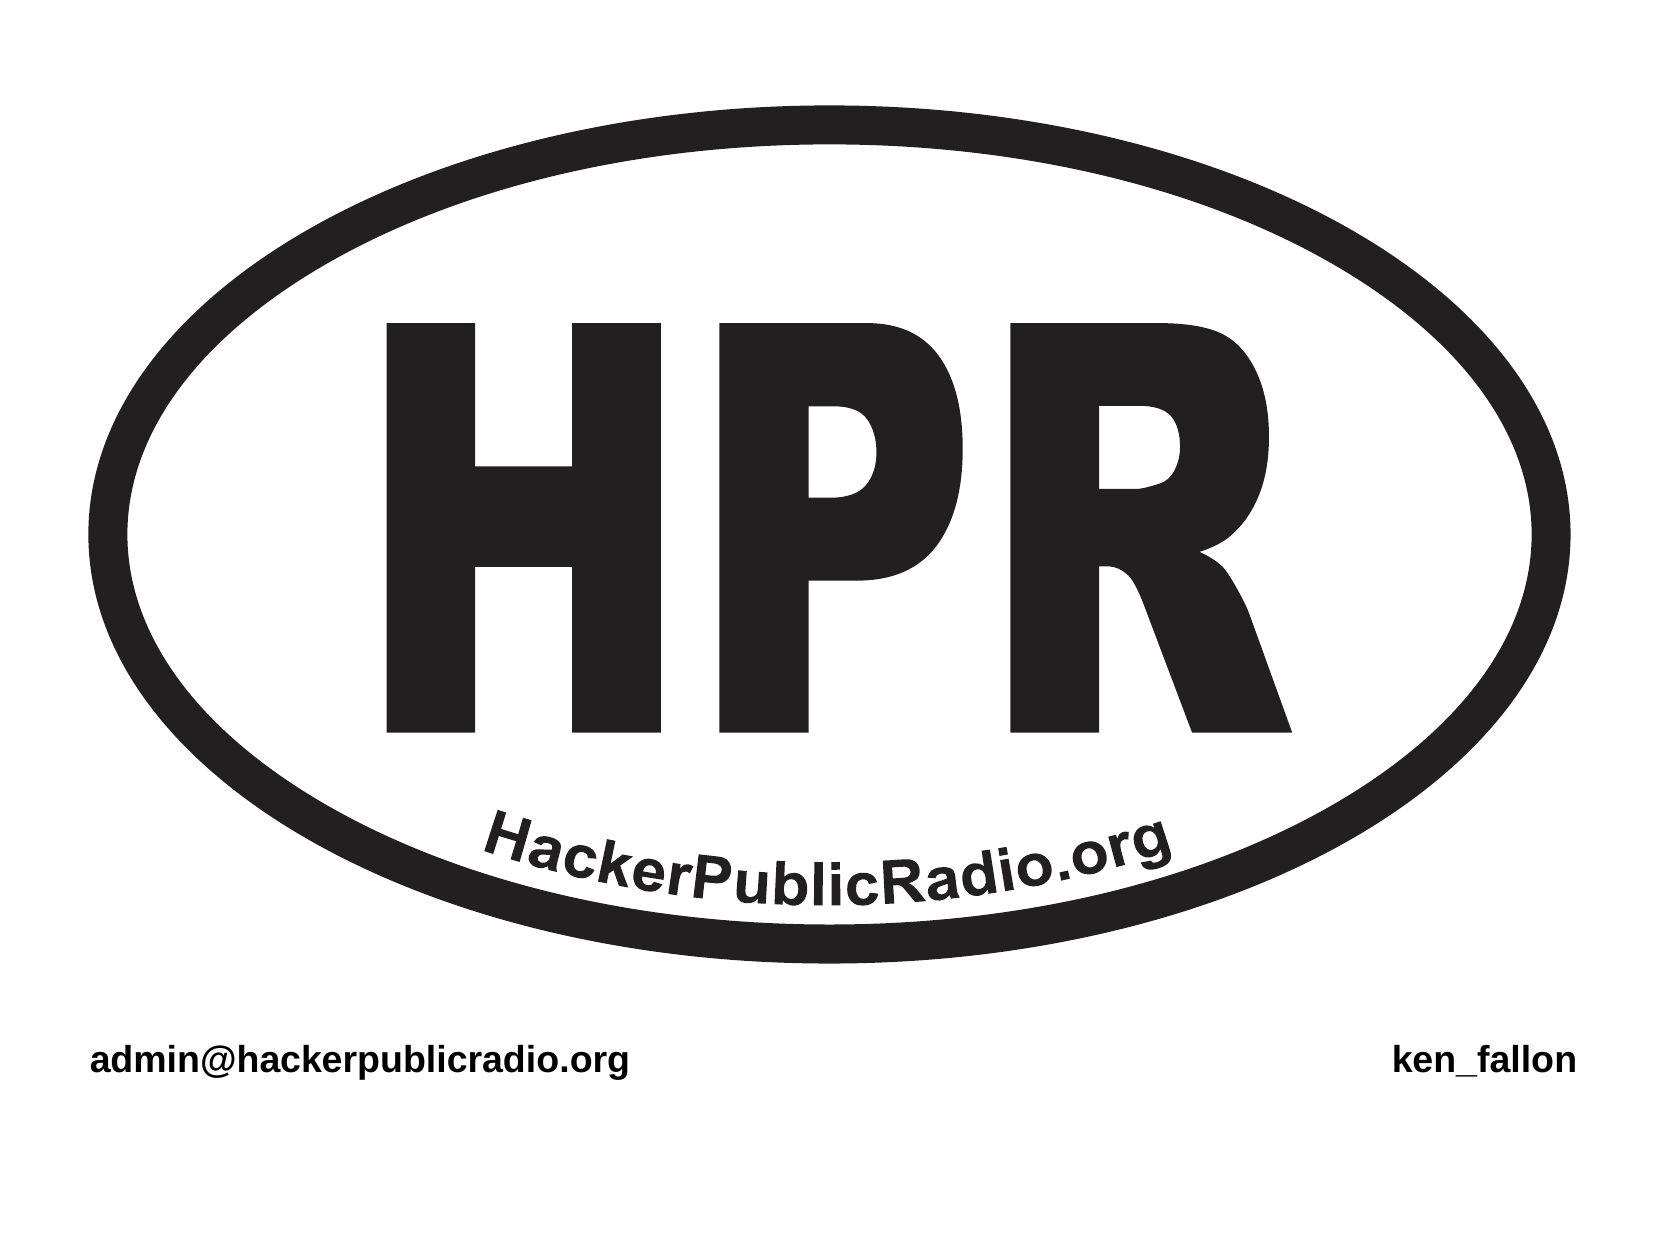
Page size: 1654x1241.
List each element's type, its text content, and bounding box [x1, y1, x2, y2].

text_box admin@hackerpublicradio.org ken_fallon [75, 1030, 1613, 1088]
picture [47, 67, 1608, 1005]
